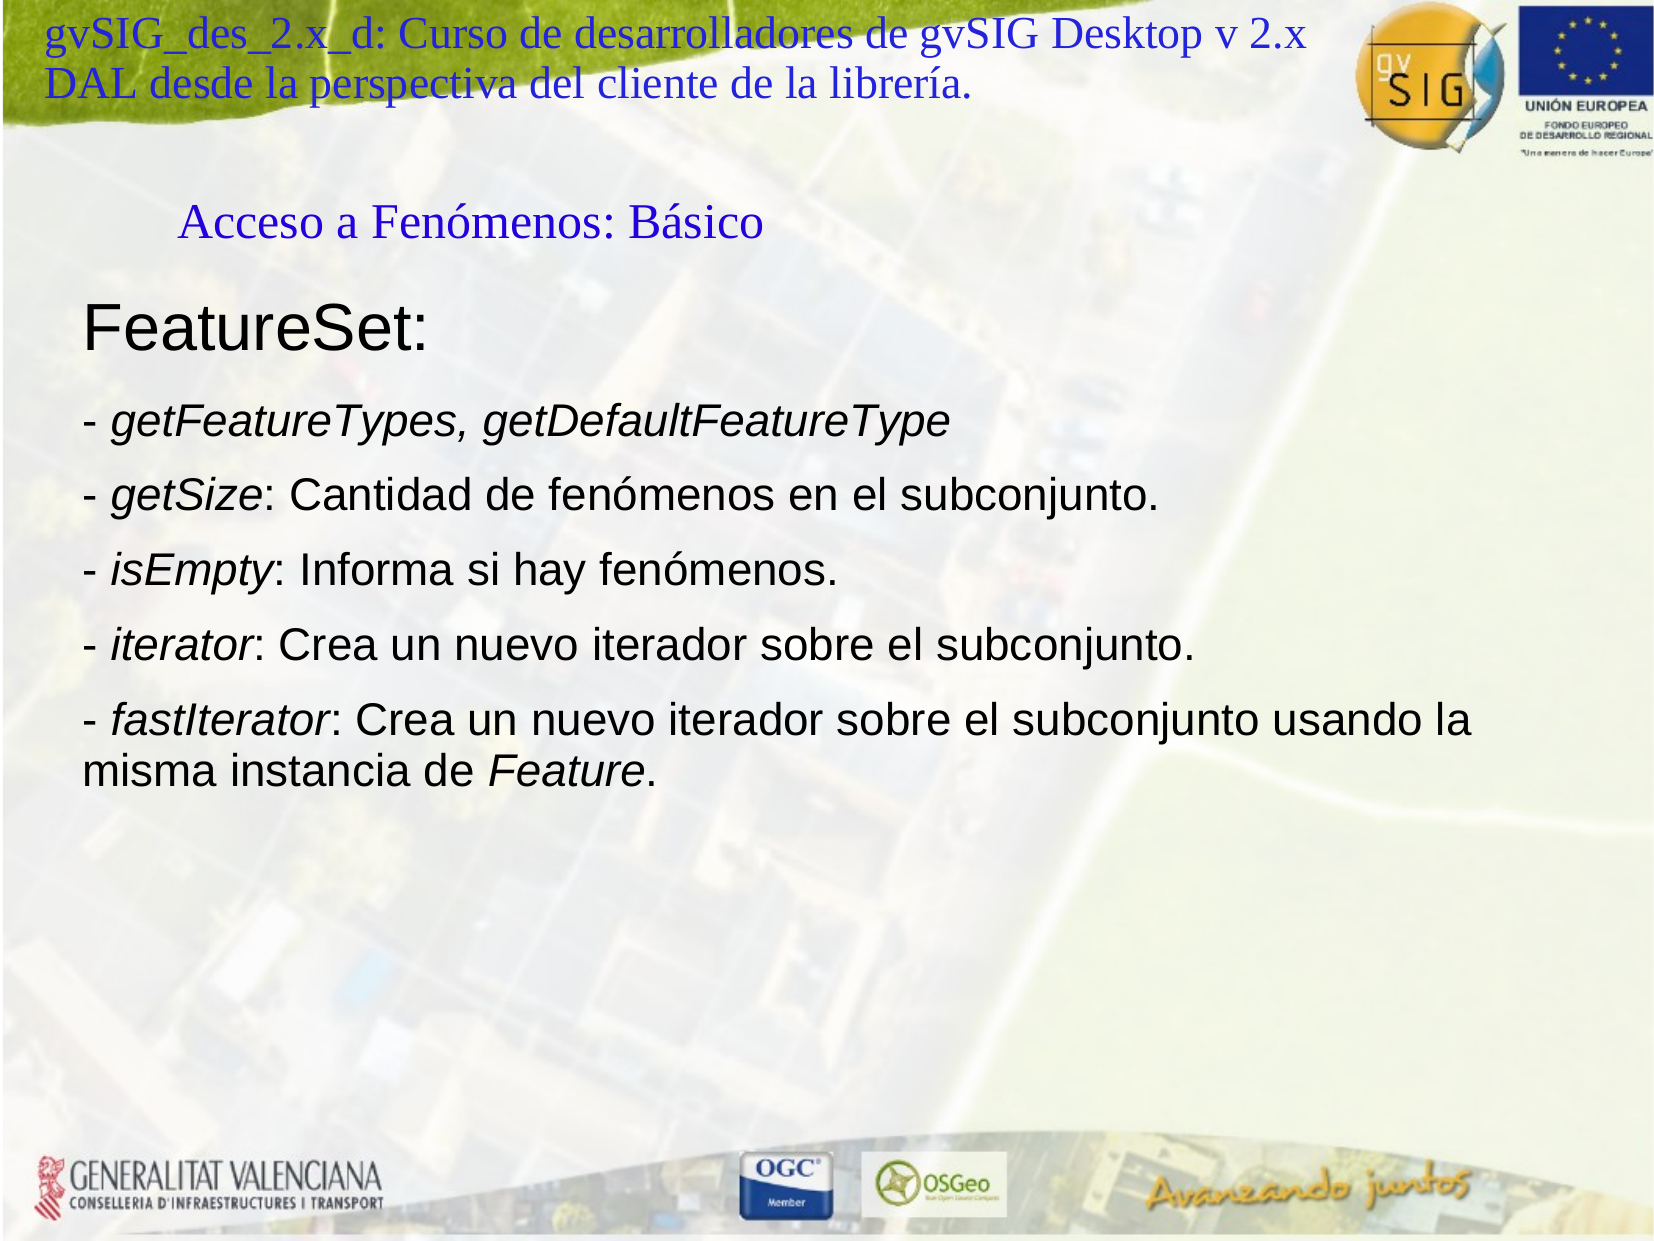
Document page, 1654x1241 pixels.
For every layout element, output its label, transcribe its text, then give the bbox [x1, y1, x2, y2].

title Acceso a Fenómenos: Básico [177, 88, 1329, 290]
list FeatureSet: - getFeatureTypes, getDefaultFeatureType - getSize: Cantidad de fenómenos en el subconjunto. - isEmpty: Informa si hay fenómenos. - iterator: Crea un nuevo iterador sobre el subconjunto. - fastIterator: Crea un nuevo iterador sobre el subconjunto usando la misma instancia de Feature. [82, 290, 1571, 1010]
picture [2, 0, 1654, 1241]
